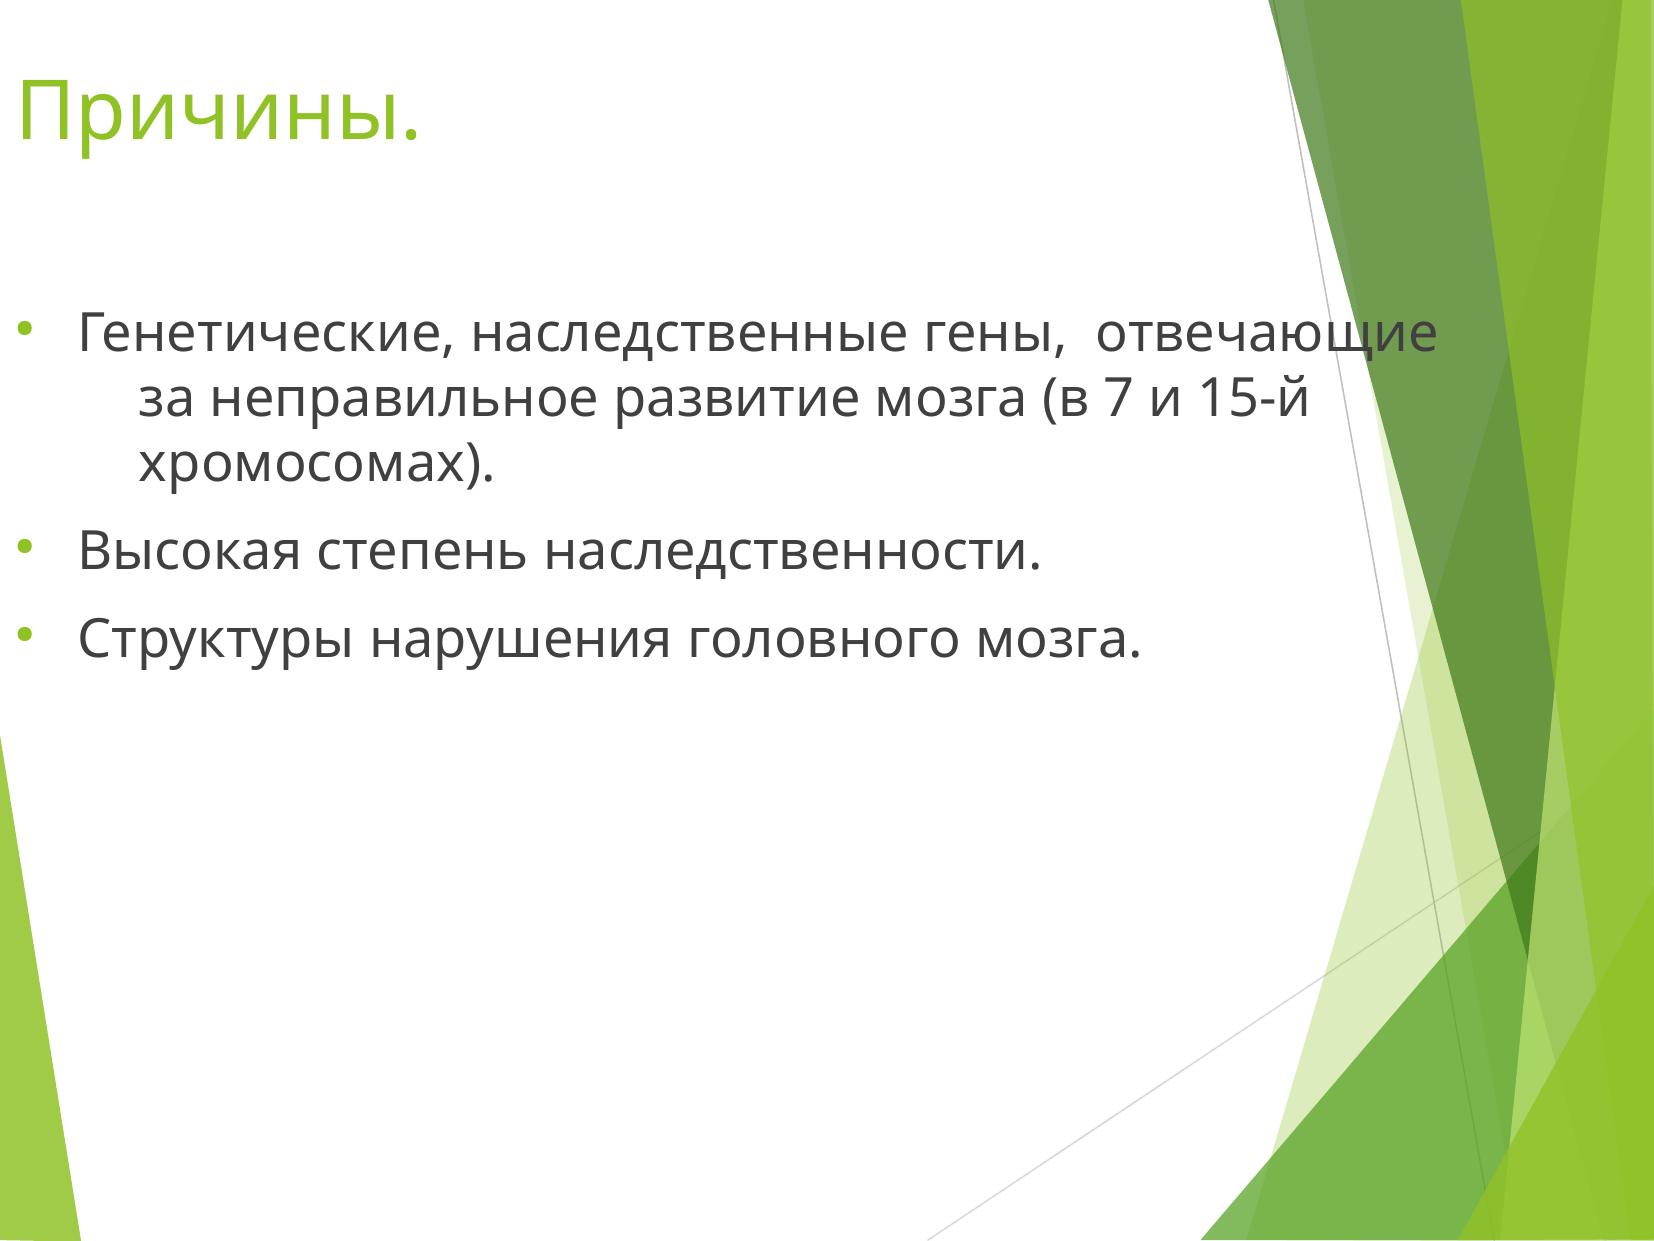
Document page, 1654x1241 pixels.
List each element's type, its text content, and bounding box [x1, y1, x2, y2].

list Генетические, наследственные гены, отвечающие за неправильное развитие мозга (в 7 и 15-й хромосомах). Высокая степень наследственности. Структуры нарушения головного мозга. [0, 290, 1489, 1109]
title Причины. [0, 49, 1489, 257]
